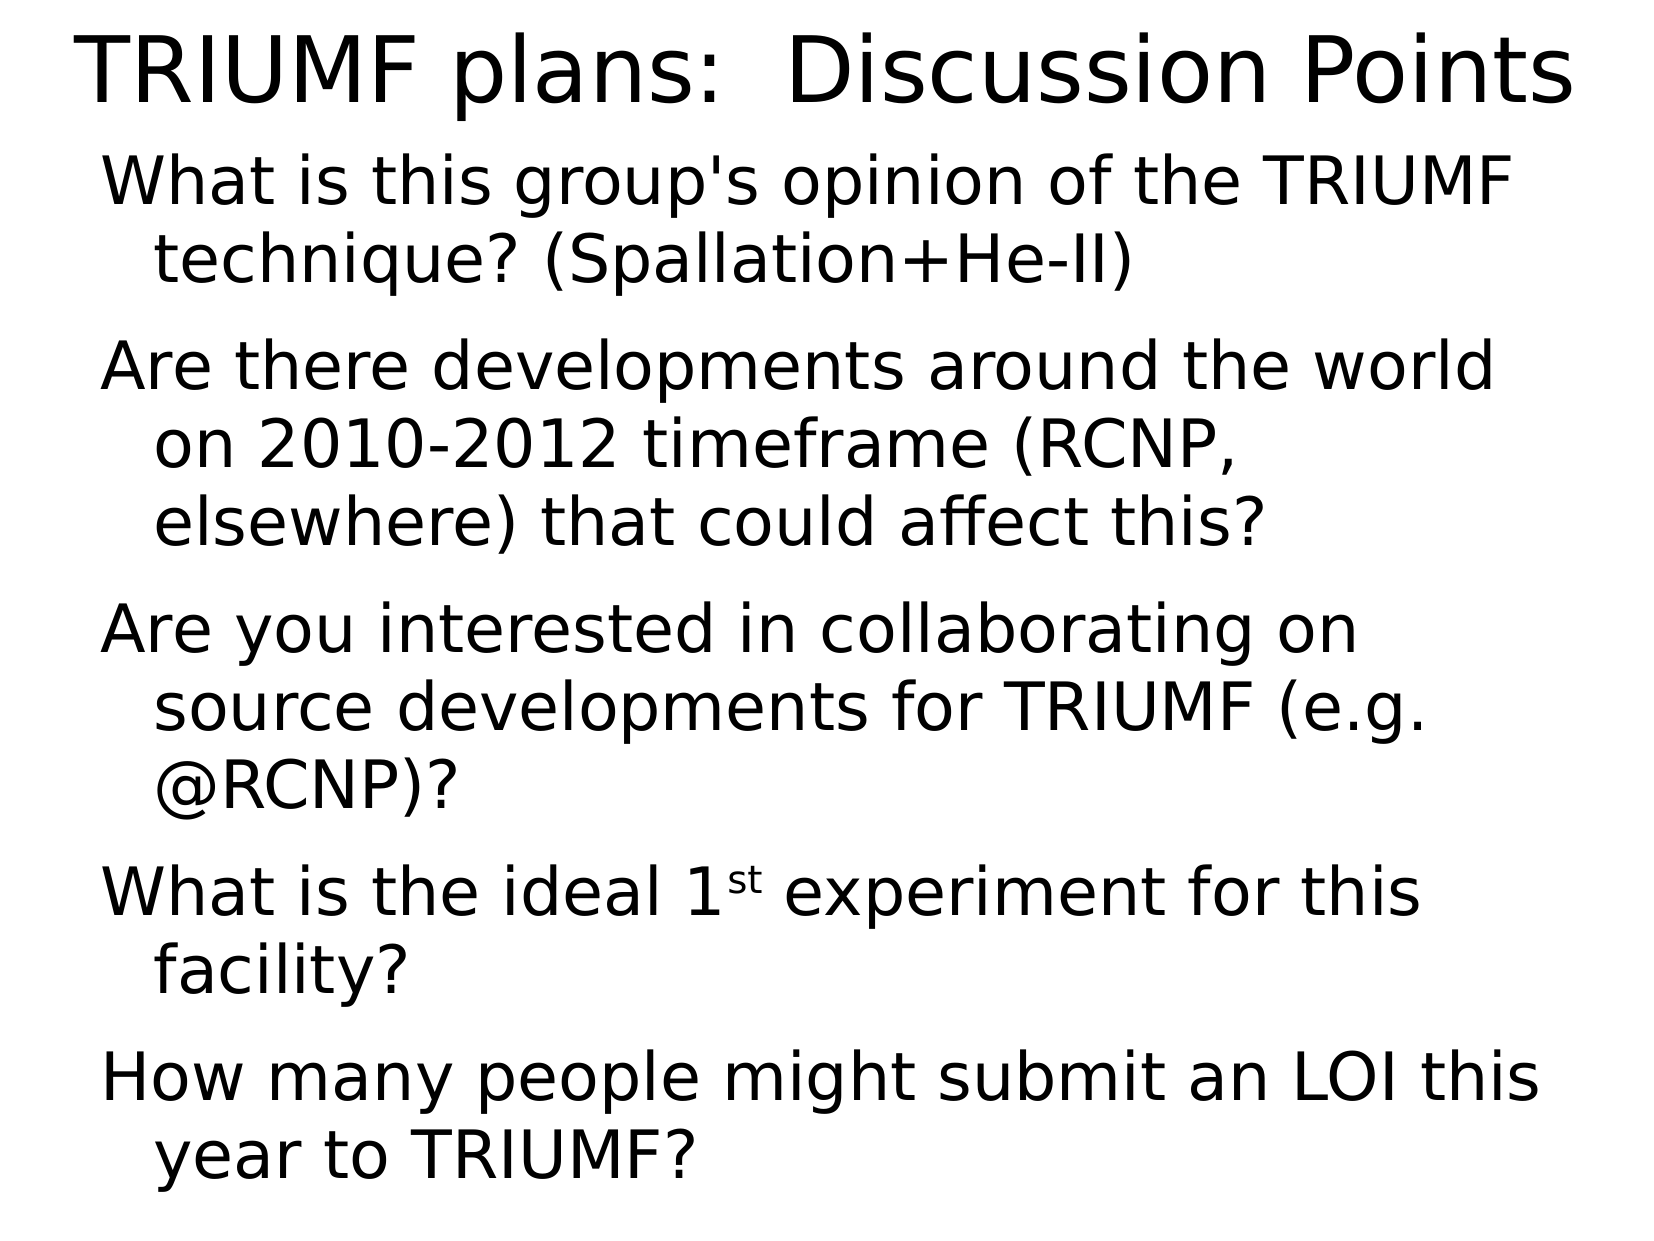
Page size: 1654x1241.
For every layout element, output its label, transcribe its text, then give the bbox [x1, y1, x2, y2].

list What is this group's opinion of the TRIUMF technique? (Spallation+He-II) Are there developments around the world on 2010-2012 timeframe (RCNP, elsewhere) that could affect this? Are you interested in collaborating on source developments for TRIUMF (e.g. @RCNP)? What is the ideal 1st experiment for this facility? How many people might submit an LOI this year to TRIUMF? [82, 142, 1571, 1194]
title TRIUMF plans: Discussion Points [29, 0, 1625, 174]
